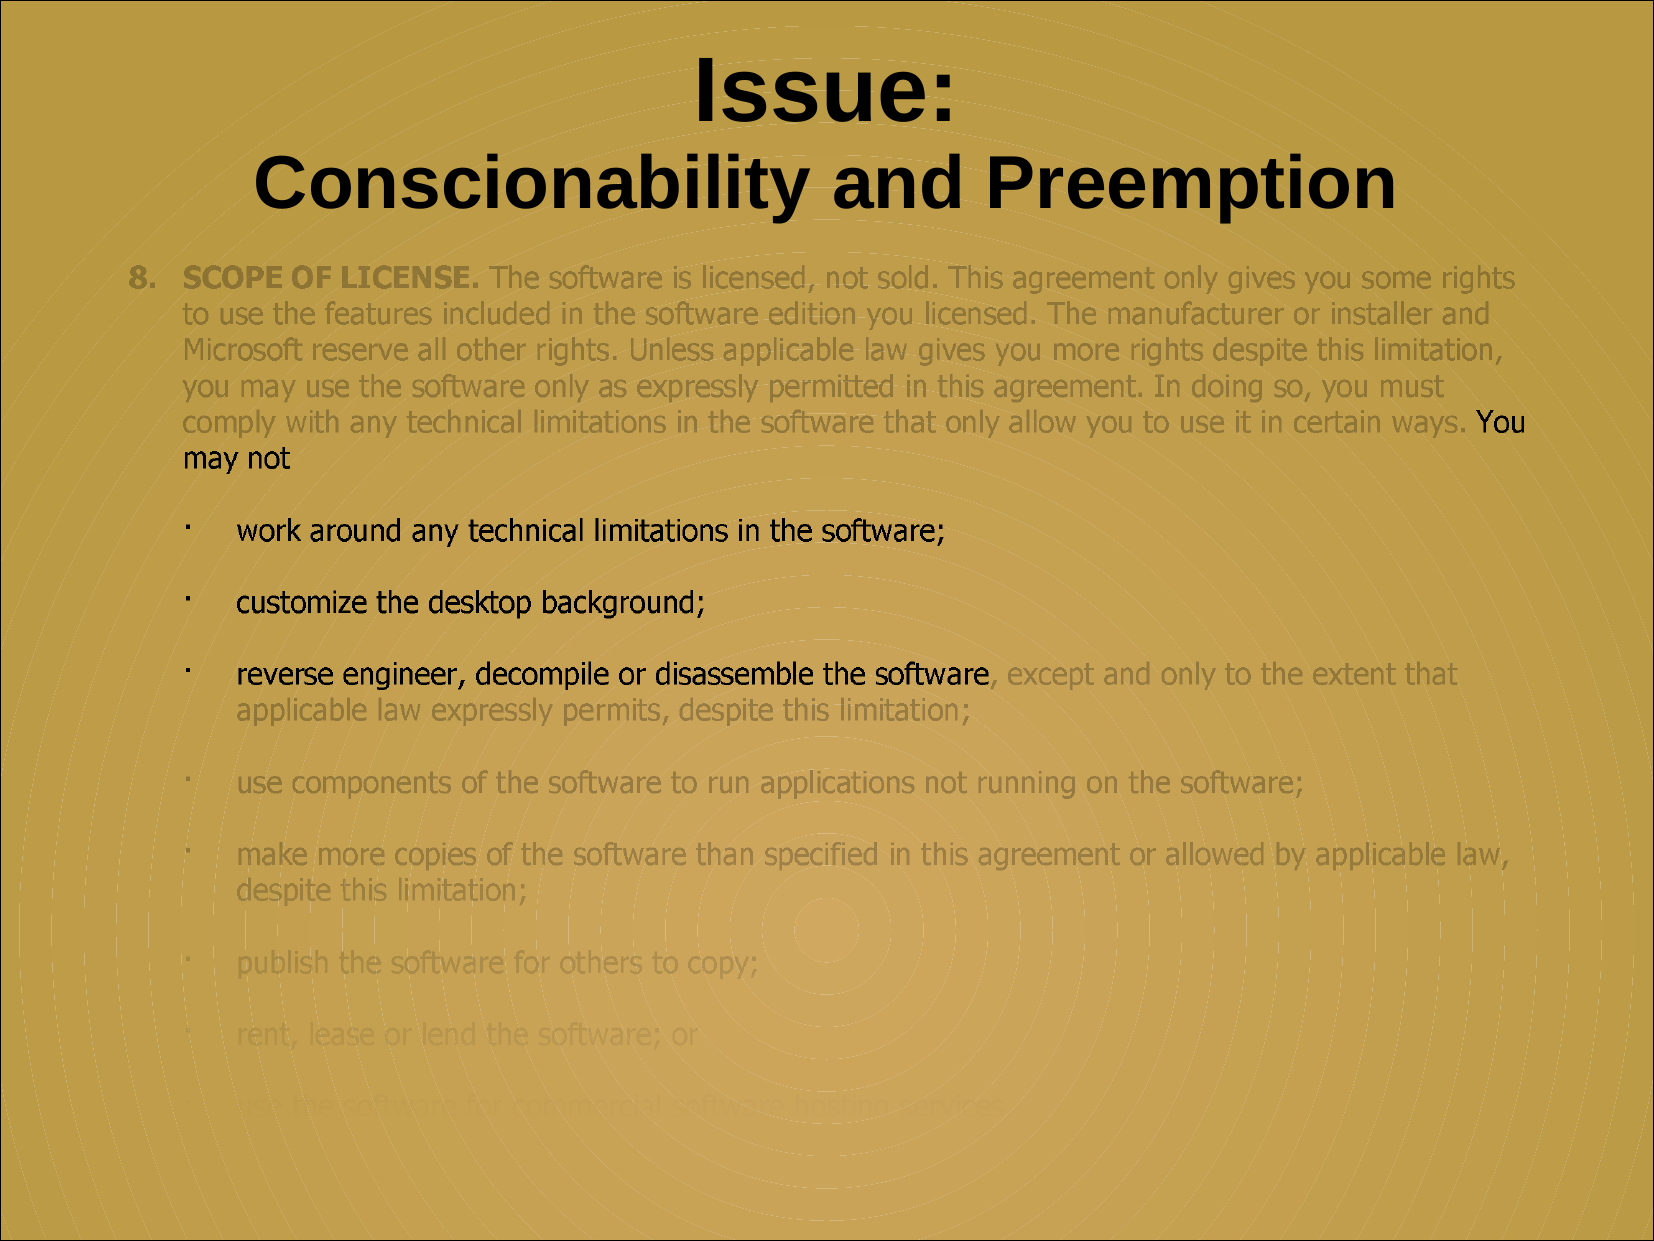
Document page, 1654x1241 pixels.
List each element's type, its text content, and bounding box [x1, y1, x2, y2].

title Issue: Conscionability and Preemption [82, 37, 1571, 226]
picture [129, 265, 1524, 1122]
